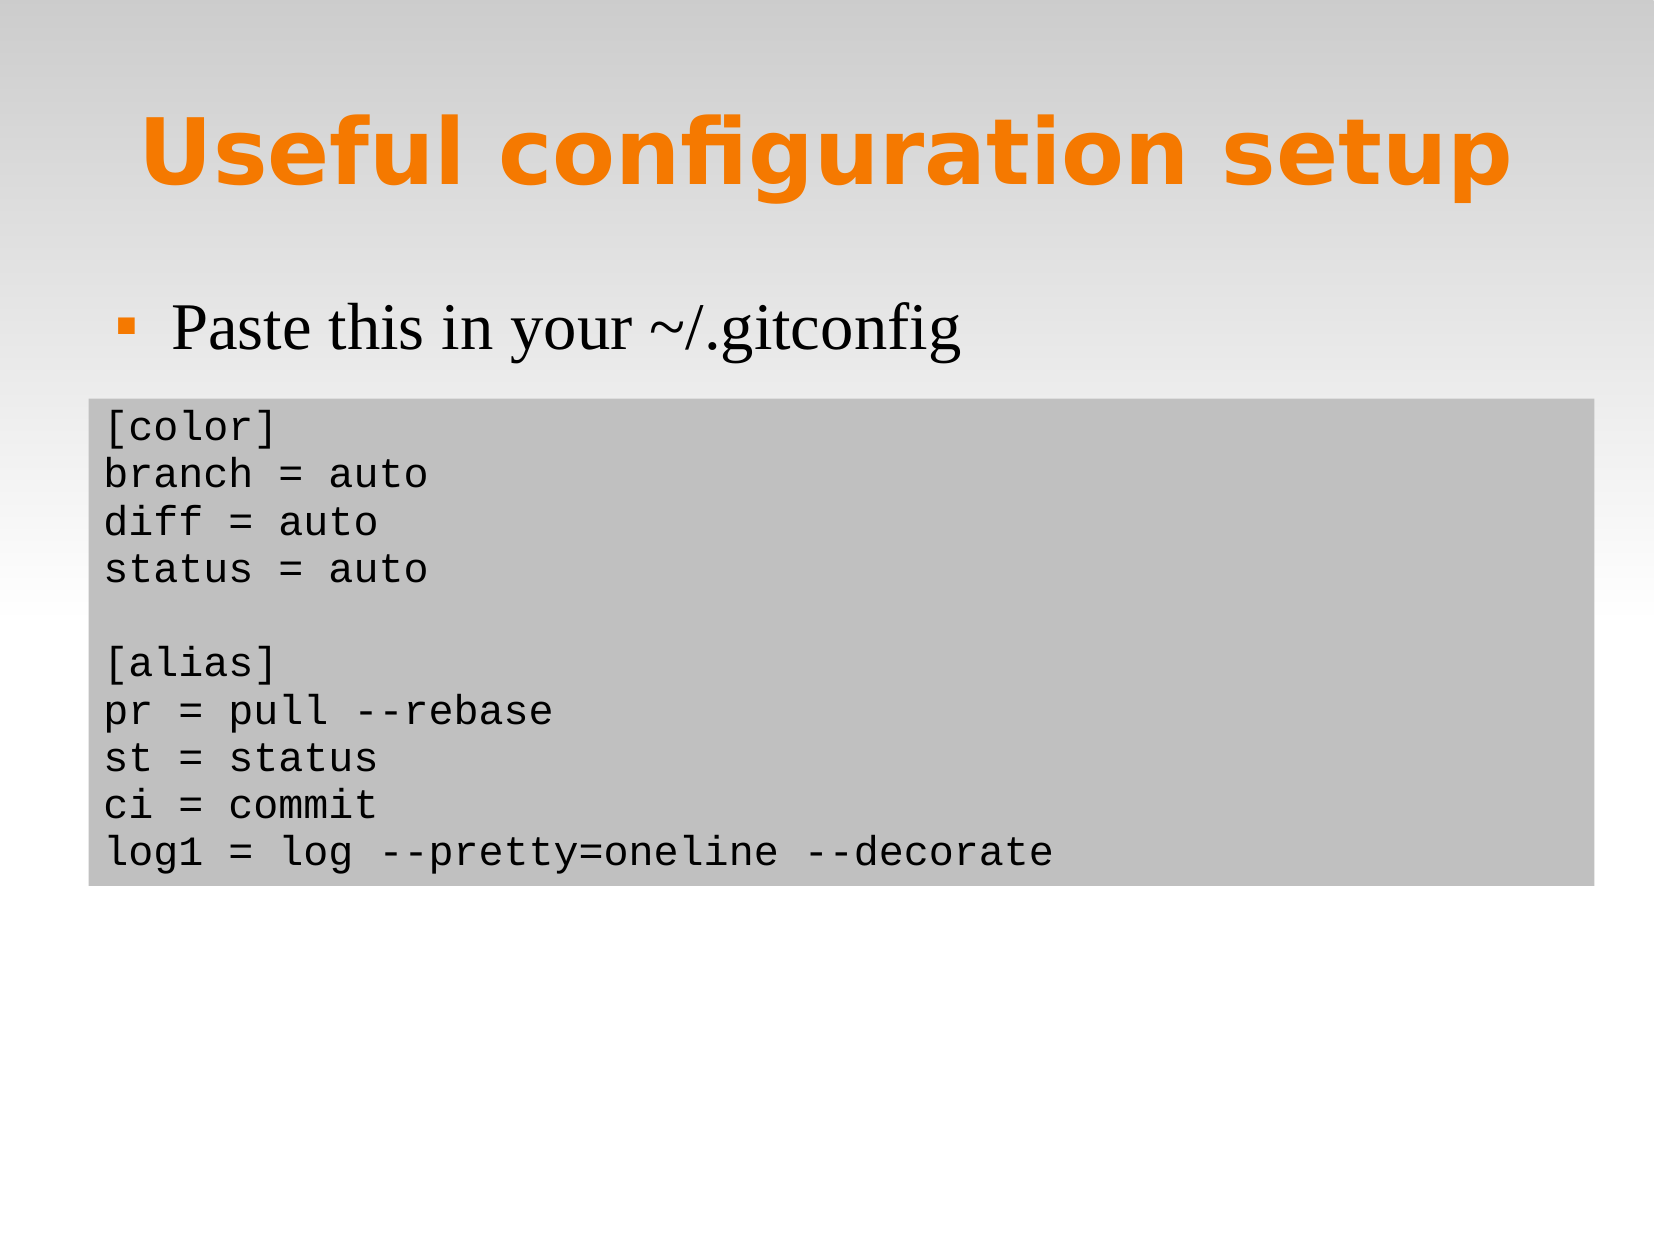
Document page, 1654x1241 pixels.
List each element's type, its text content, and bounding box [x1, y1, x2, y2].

list Paste this in your ~/.gitconfig [82, 290, 1571, 384]
text_box [color] branch = auto diff = auto status = auto [alias] pr = pull --rebase st = status ci = commit log1 = log --pretty=oneline --decorate [88, 398, 1595, 886]
title Useful configuration setup [82, 56, 1571, 250]
